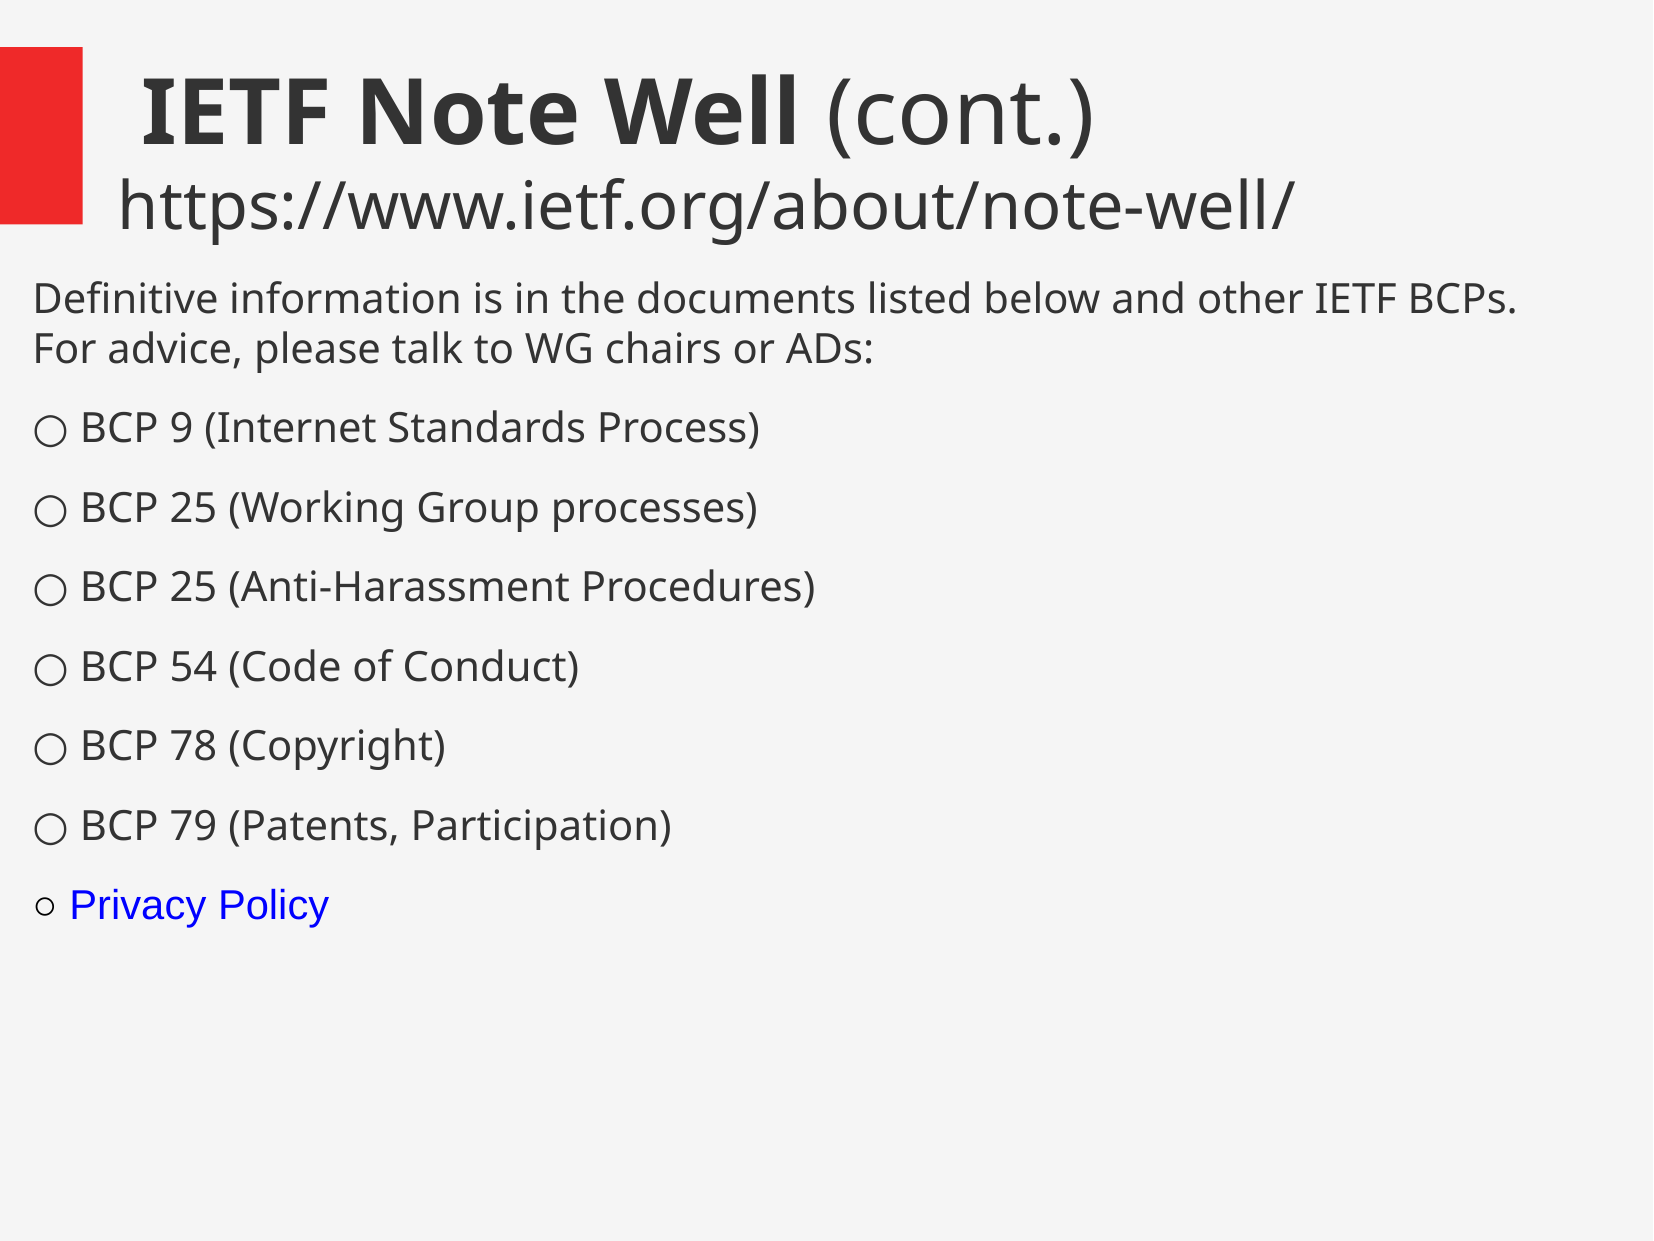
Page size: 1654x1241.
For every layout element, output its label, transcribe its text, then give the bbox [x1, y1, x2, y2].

title IETF Note Well (cont.) https://www.ietf.org/about/note-well/ [117, 56, 1617, 249]
list Definitive information is in the documents listed below and other IETF BCPs. For advice, please talk to WG chairs or ADs: ○ BCP 9 (Internet Standards Process) ○ BCP 25 (Working Group processes) ○ BCP 25 (Anti-Harassment Procedures) ○ BCP 54 (Code of Conduct) ○ BCP 78 (Copyright) ○ BCP 79 (Patents, Participation) ○ Privacy Policy [32, 271, 1642, 1044]
